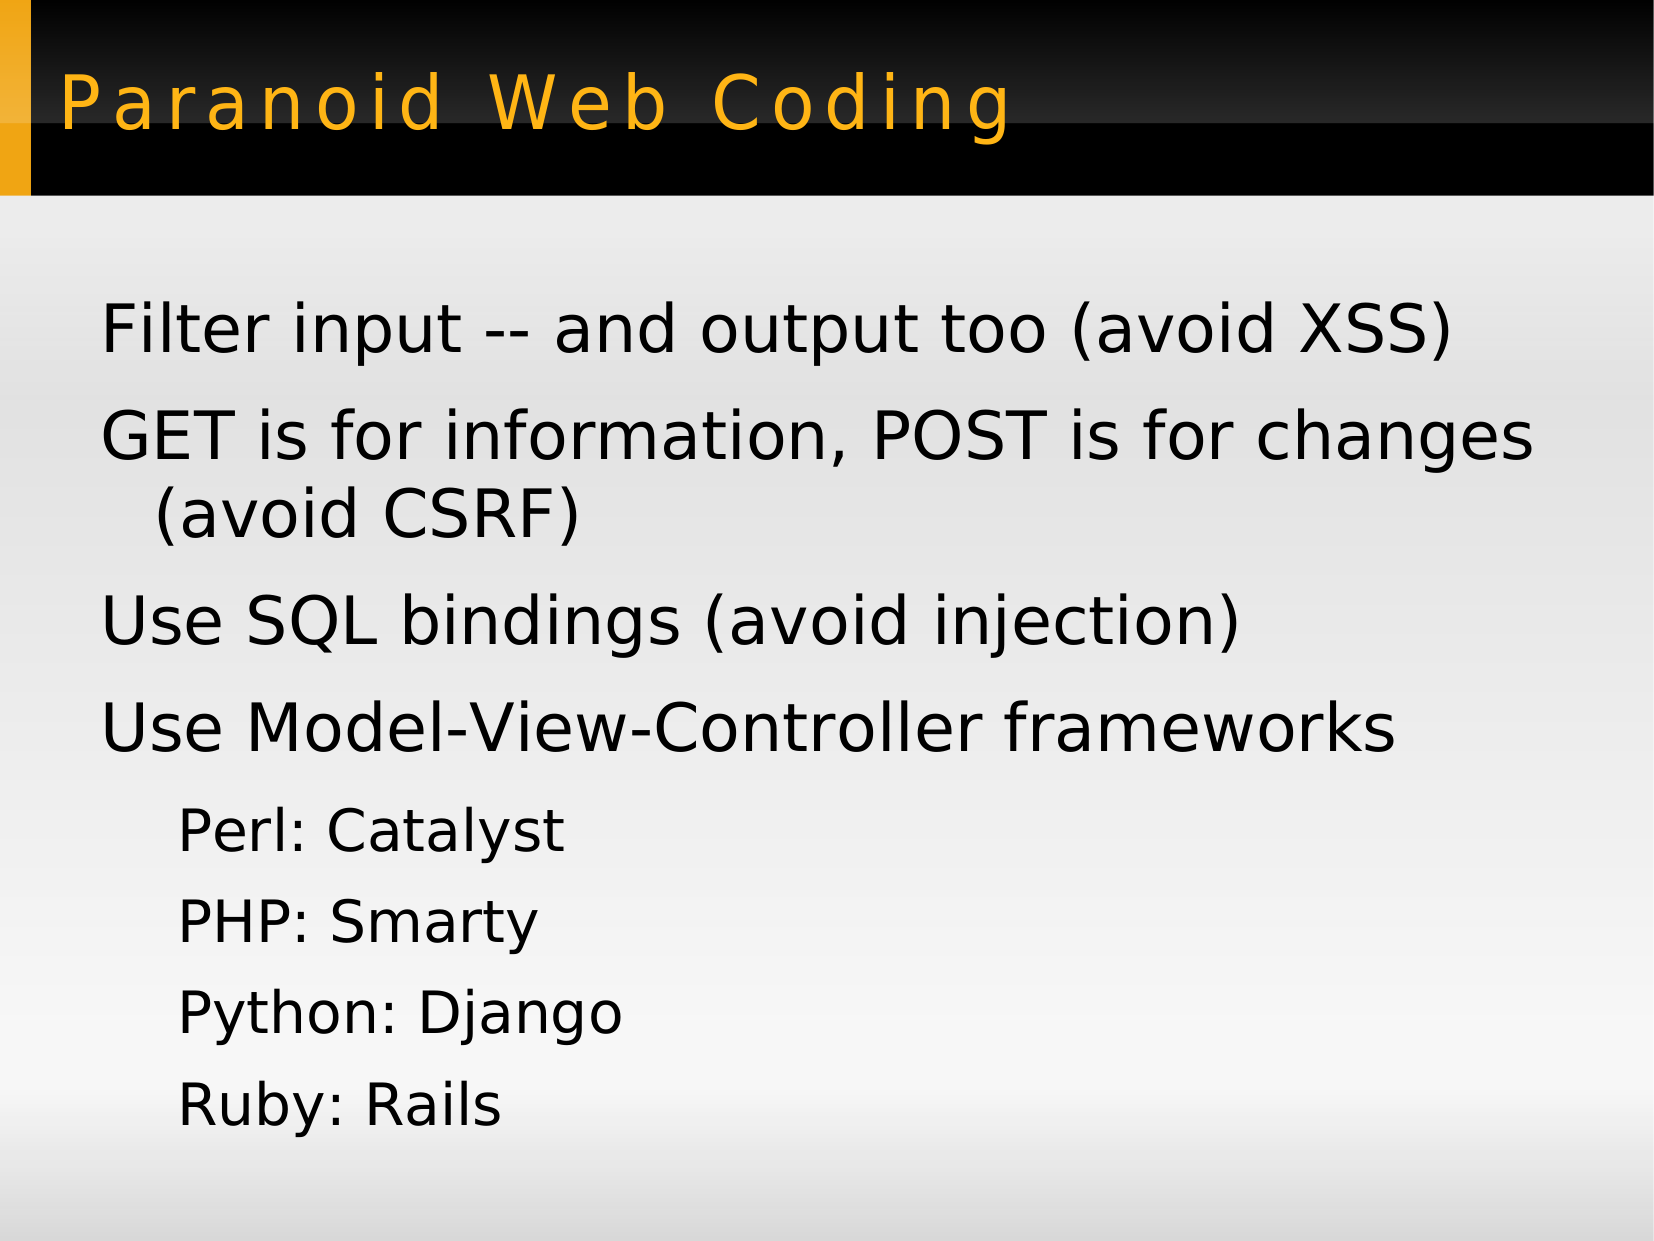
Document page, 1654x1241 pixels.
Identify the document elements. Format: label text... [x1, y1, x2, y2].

title Paranoid Web Coding [59, 36, 1613, 171]
picture [0, 0, 1654, 1241]
list Filter input -- and output too (avoid XSS) GET is for information, POST is for changes (avoid CSRF) Use SQL bindings (avoid injection) Use Model-View-Controller frameworks Perl: Catalyst PHP: Smarty Python: Django Ruby: Rails [82, 290, 1571, 1140]
